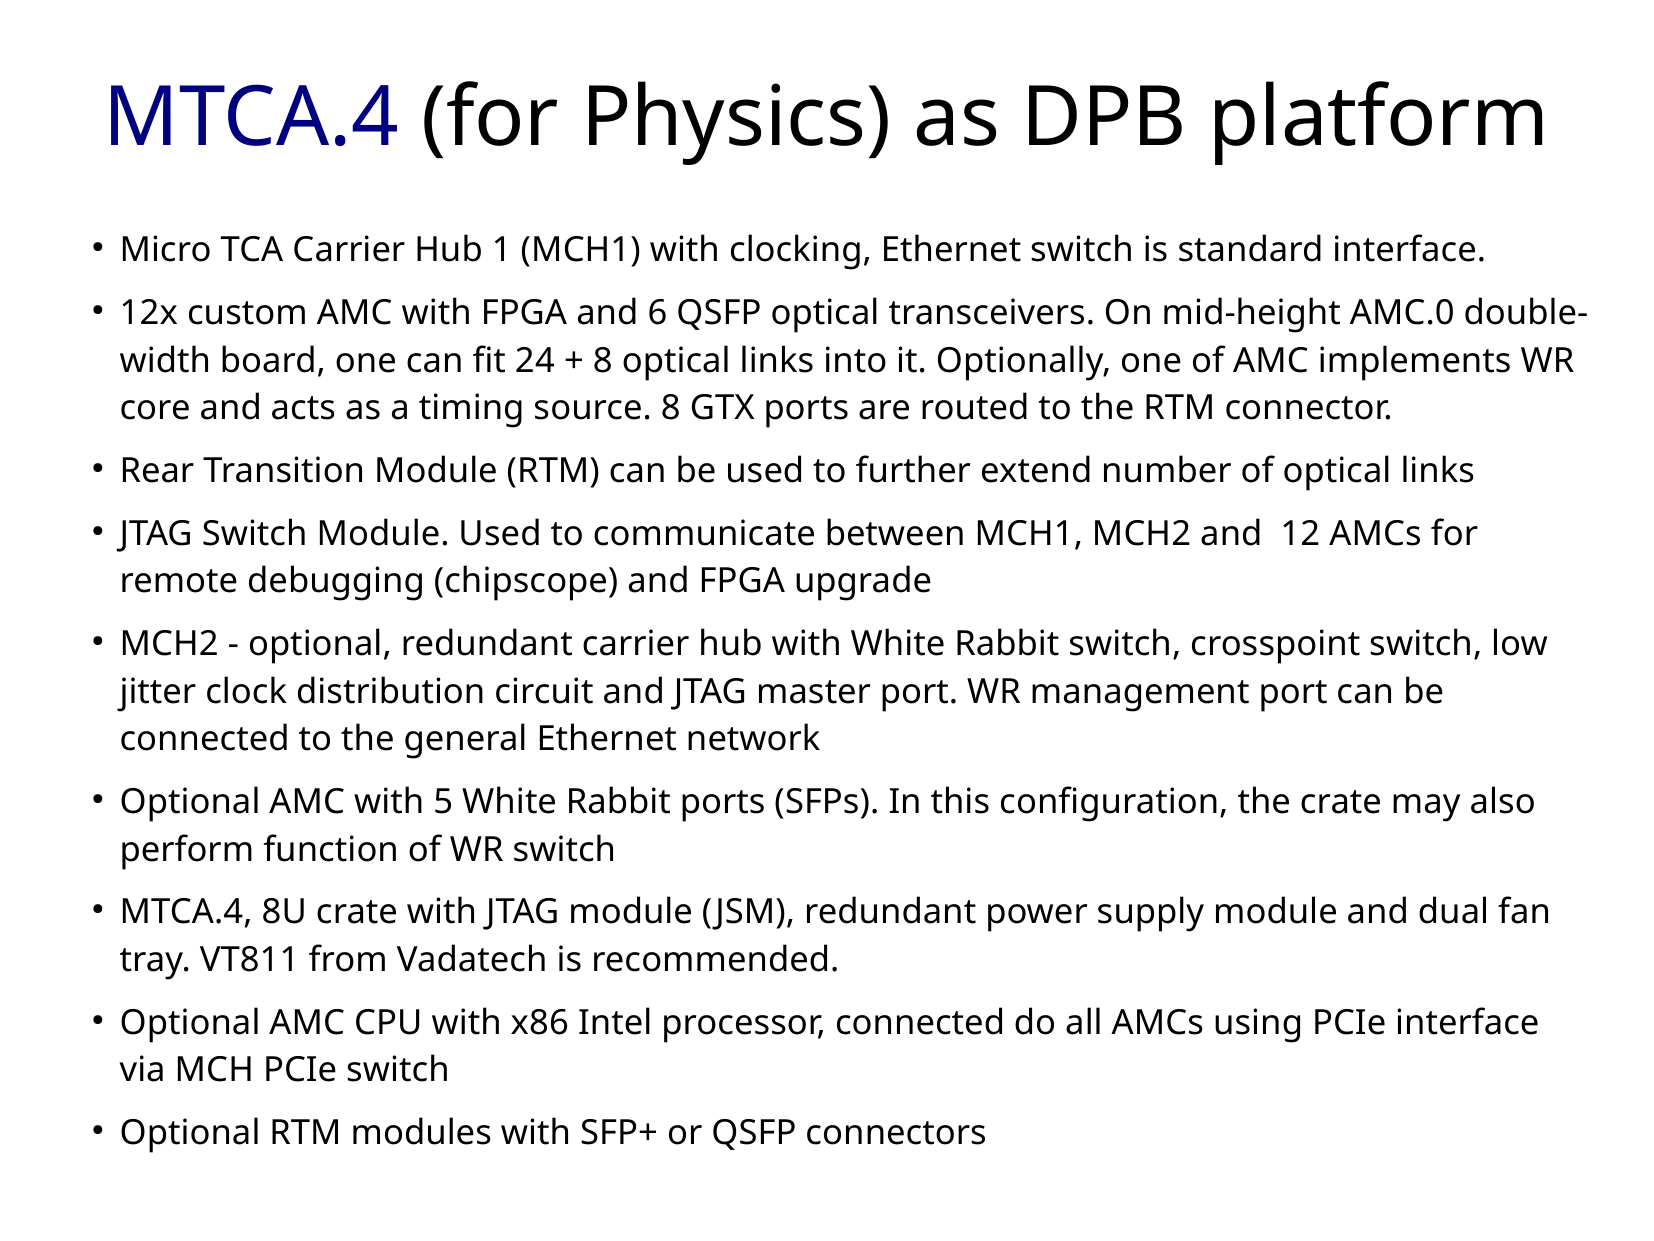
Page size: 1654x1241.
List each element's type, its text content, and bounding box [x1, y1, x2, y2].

title MTCA.4 (for Physics) as DPB platform [82, 49, 1571, 178]
list Micro TCA Carrier Hub 1 (MCH1) with clocking, Ethernet switch is standard interface. 12x custom AMC with FPGA and 6 QSFP optical transceivers. On mid-height AMC.0 double-width board, one can fit 24 + 8 optical links into it. Optionally, one of AMC implements WR core and acts as a timing source. 8 GTX ports are routed to the RTM connector. Rear Transition Module (RTM) can be used to further extend number of optical links JTAG Switch Module. Used to communicate between MCH1, MCH2 and 12 AMCs for remote debugging (chipscope) and FPGA upgrade MCH2 - optional, redundant carrier hub with White Rabbit switch, crosspoint switch, low jitter clock distribution circuit and JTAG master port. WR management port can be connected to the general Ethernet network Optional AMC with 5 White Rabbit ports (SFPs). In this configuration, the crate may also perform function of WR switch MTCA.4, 8U crate with JTAG module (JSM), redundant power supply module and dual fan tray. VT811 from Vadatech is recommended. Optional AMC CPU with x86 Intel processor, connected do all AMCs using PCIe interface via MCH PCIe switch Optional RTM modules with SFP+ or QSFP connectors [82, 224, 1595, 1182]
